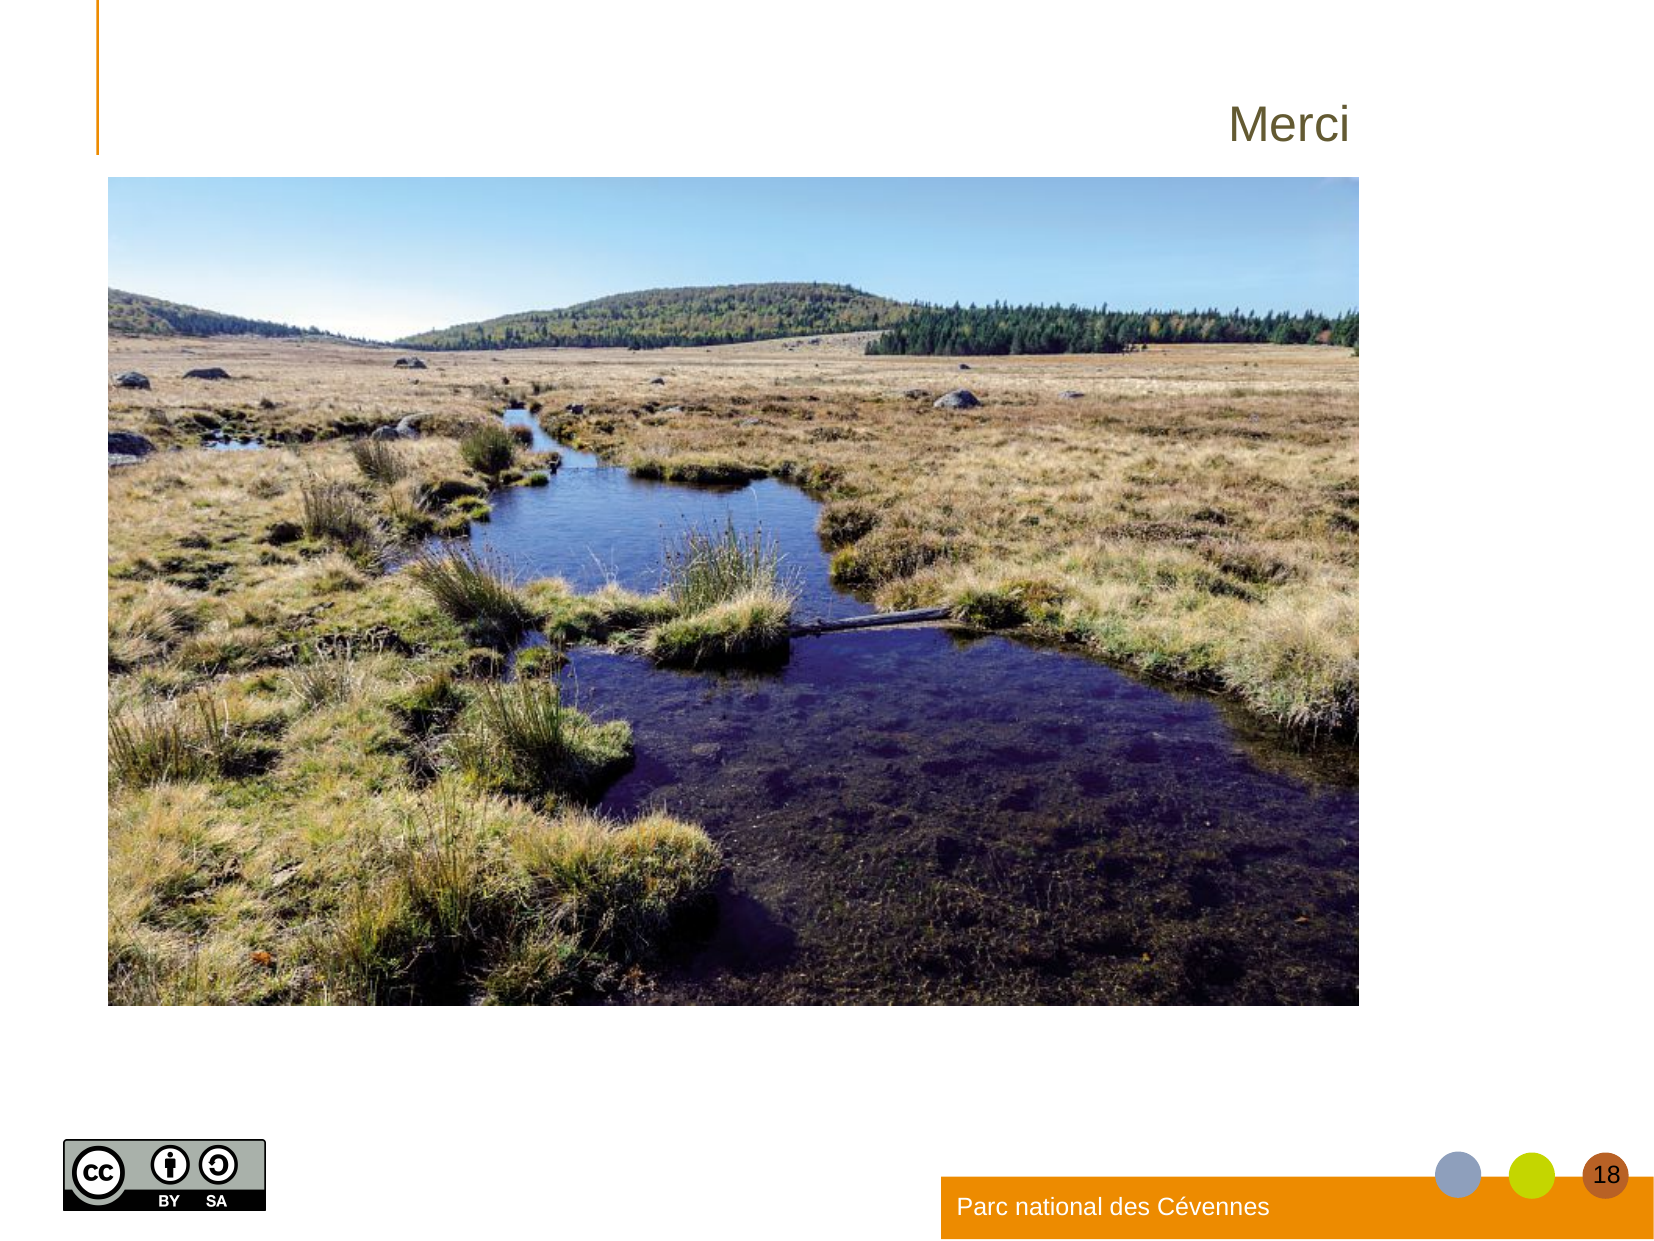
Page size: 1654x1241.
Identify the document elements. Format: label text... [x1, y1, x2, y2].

picture [63, 1139, 266, 1211]
subtitle Merci [974, 11, 1619, 237]
picture [108, 177, 1359, 1006]
